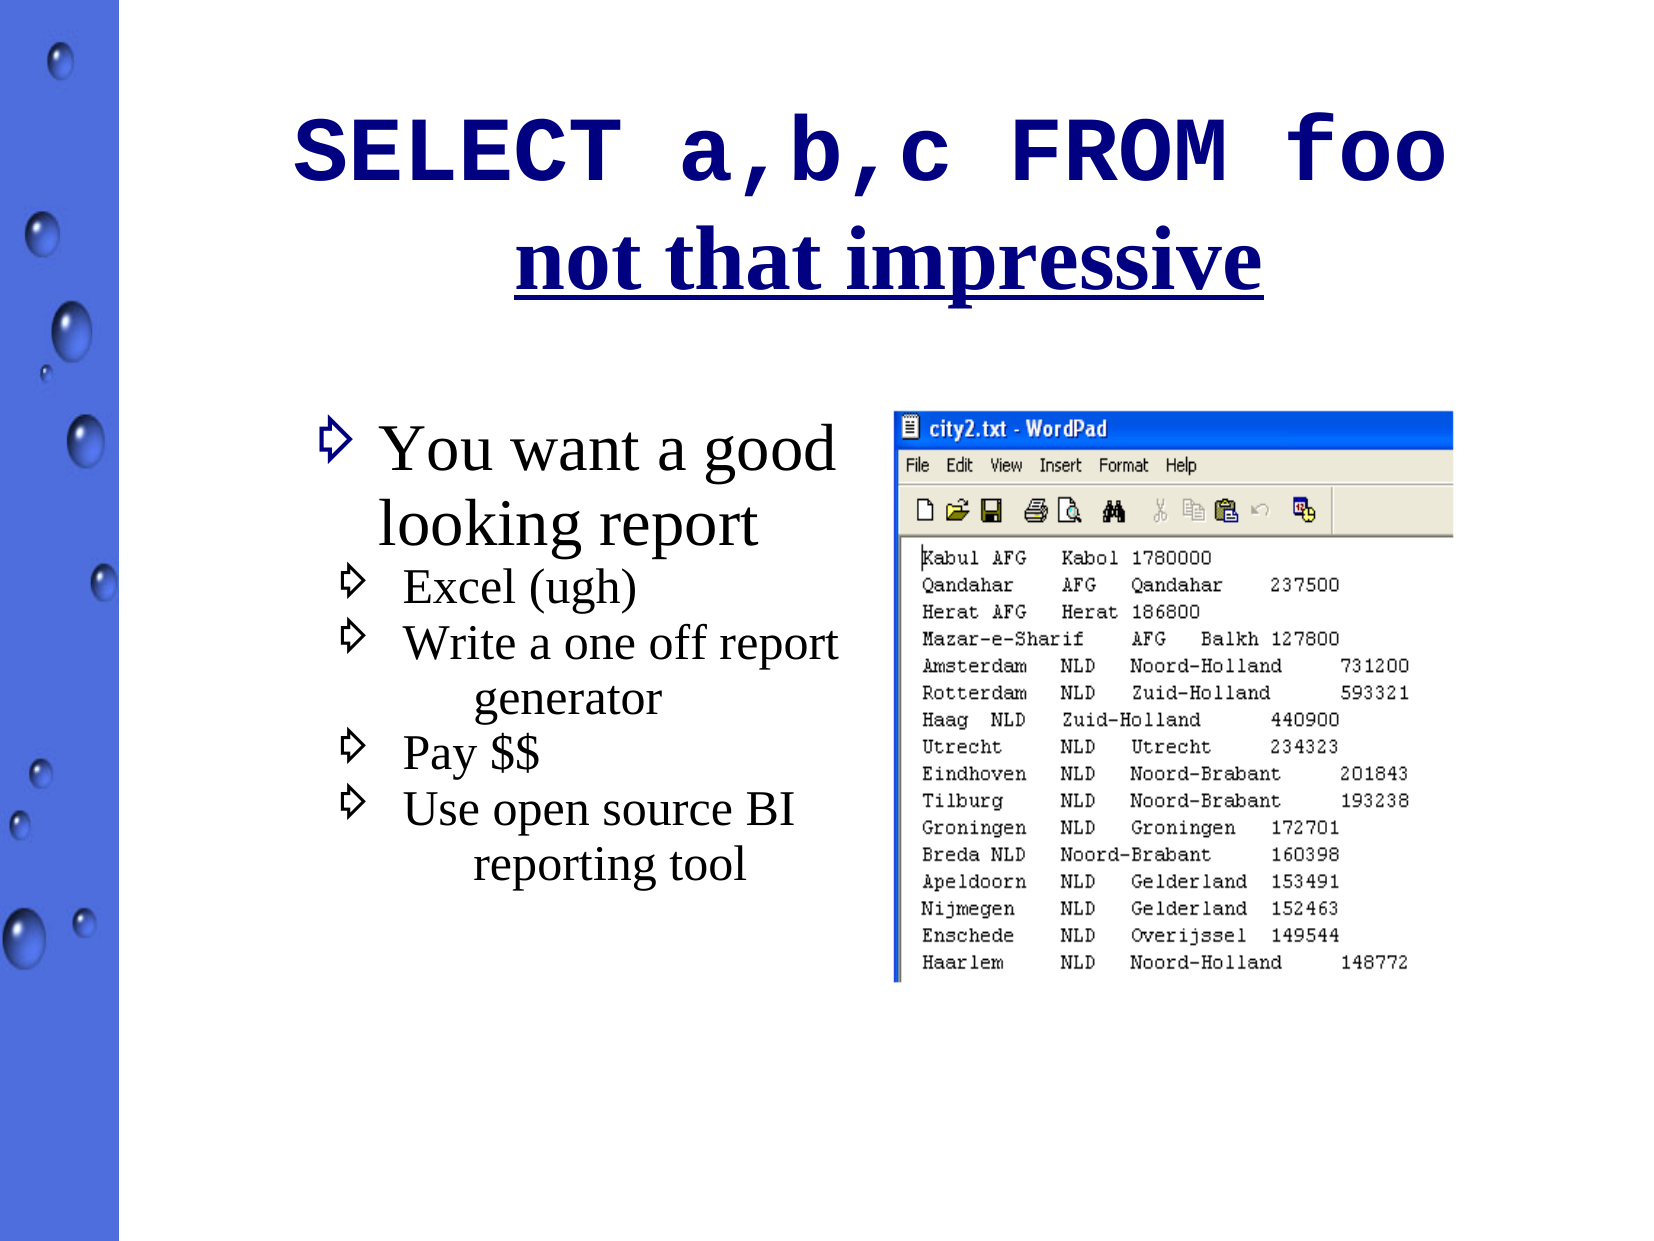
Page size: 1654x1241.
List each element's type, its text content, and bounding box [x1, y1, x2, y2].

list You want a good looking report Excel (ugh) Write a one off report generator Pay $$ Use open source BI reporting tool [296, 411, 912, 1193]
picture [884, 403, 1654, 1051]
title SELECT a,b,c FROM foo not that impressive [209, 102, 1534, 311]
picture [0, 0, 119, 1241]
